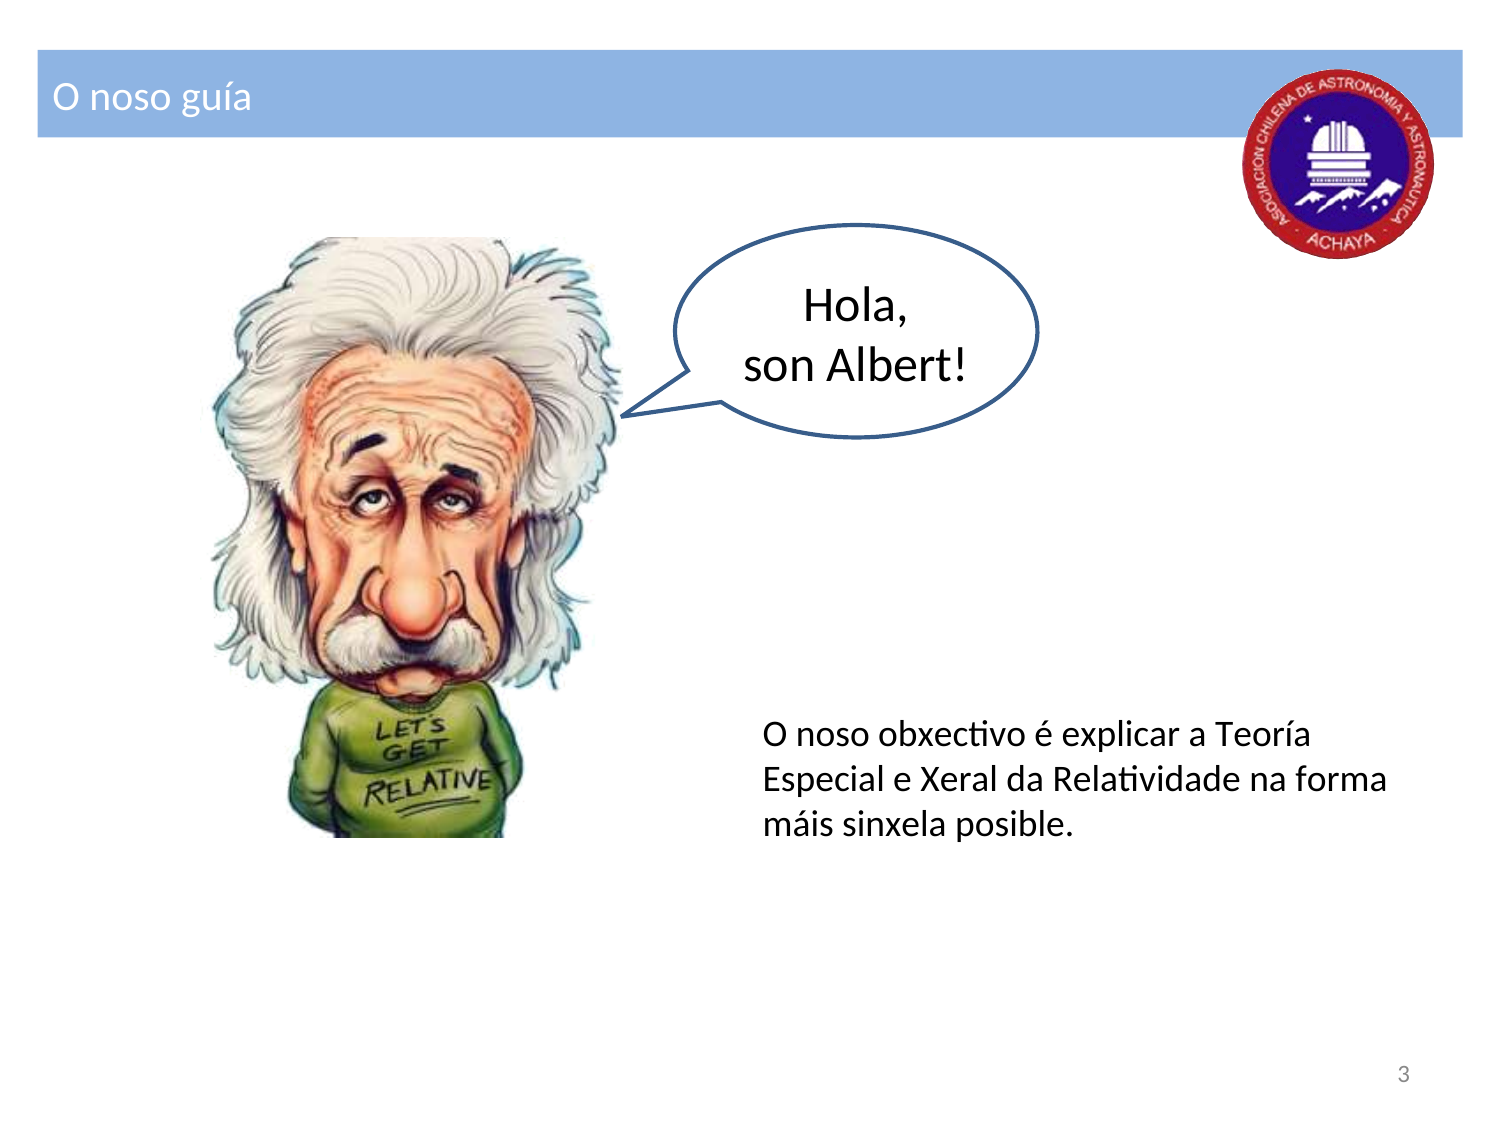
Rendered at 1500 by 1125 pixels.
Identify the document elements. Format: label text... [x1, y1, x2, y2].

text_box O noso guía [37, 49, 1463, 138]
text_box Hola, son Albert! [621, 224, 1038, 438]
picture [200, 237, 652, 838]
text_box O noso obxectivo é explicar a Teoría Especial e Xeral da Relatividade na forma máis sinxela posible. [747, 701, 1404, 852]
picture [1240, 67, 1436, 260]
text_box <número> [1074, 1042, 1426, 1103]
